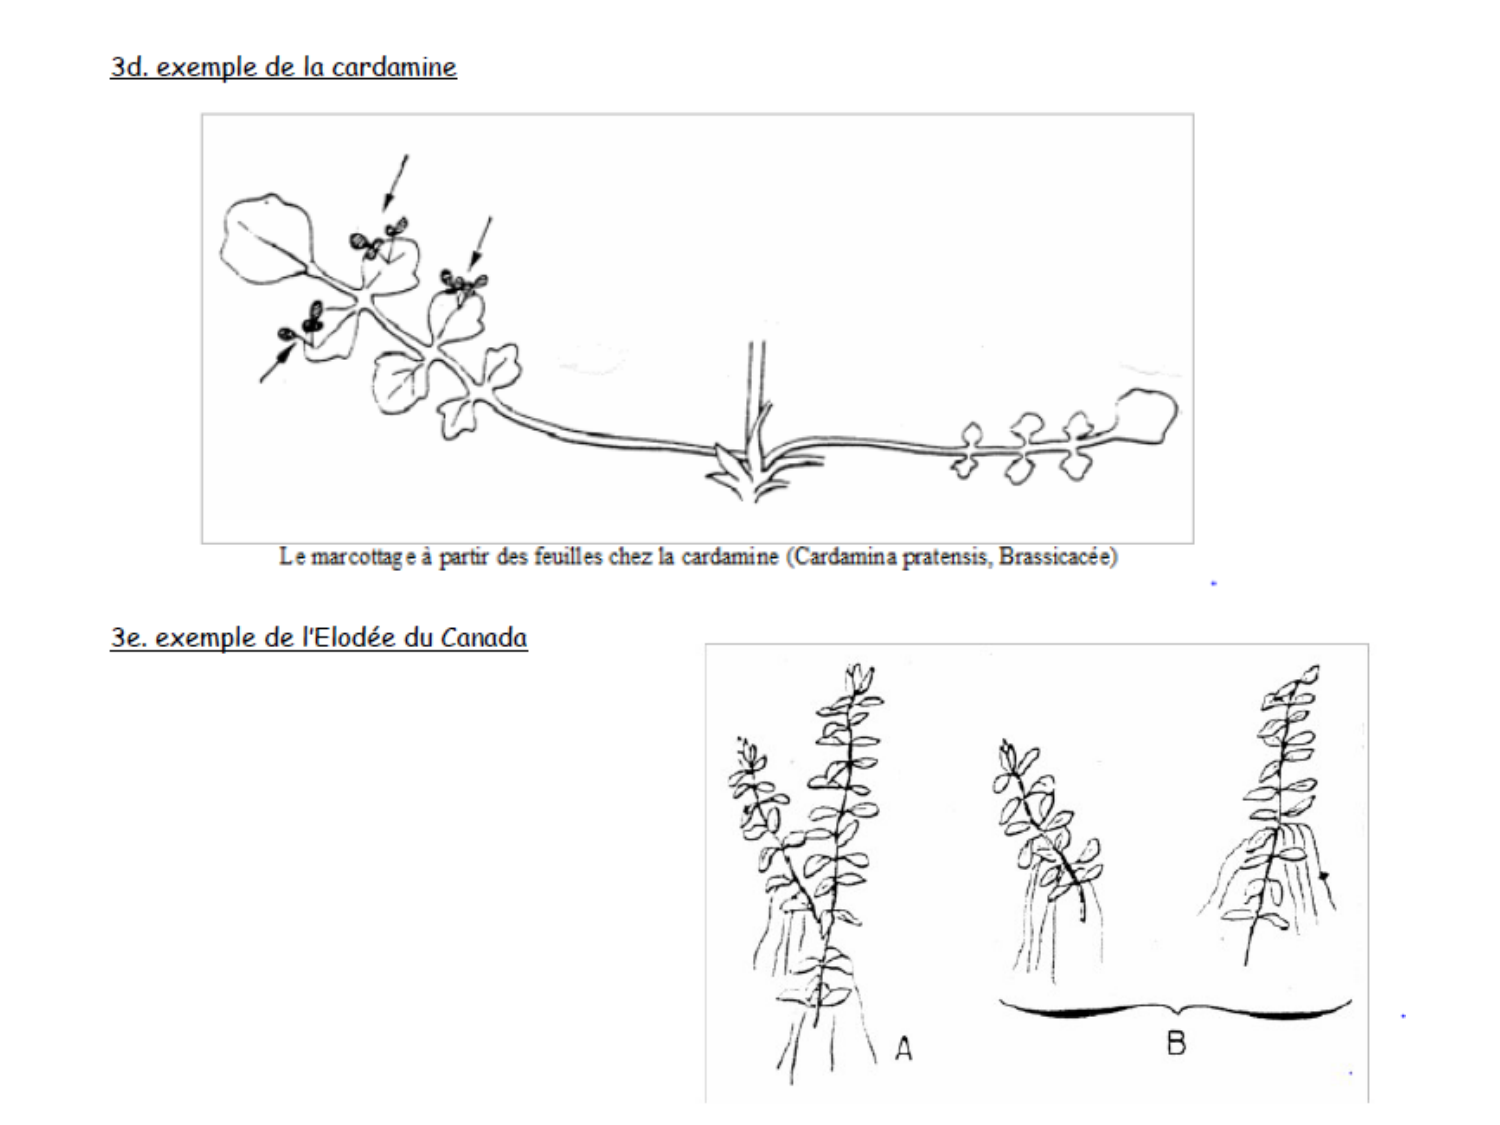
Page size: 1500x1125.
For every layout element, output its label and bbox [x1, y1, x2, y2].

picture [53, 47, 1406, 1119]
